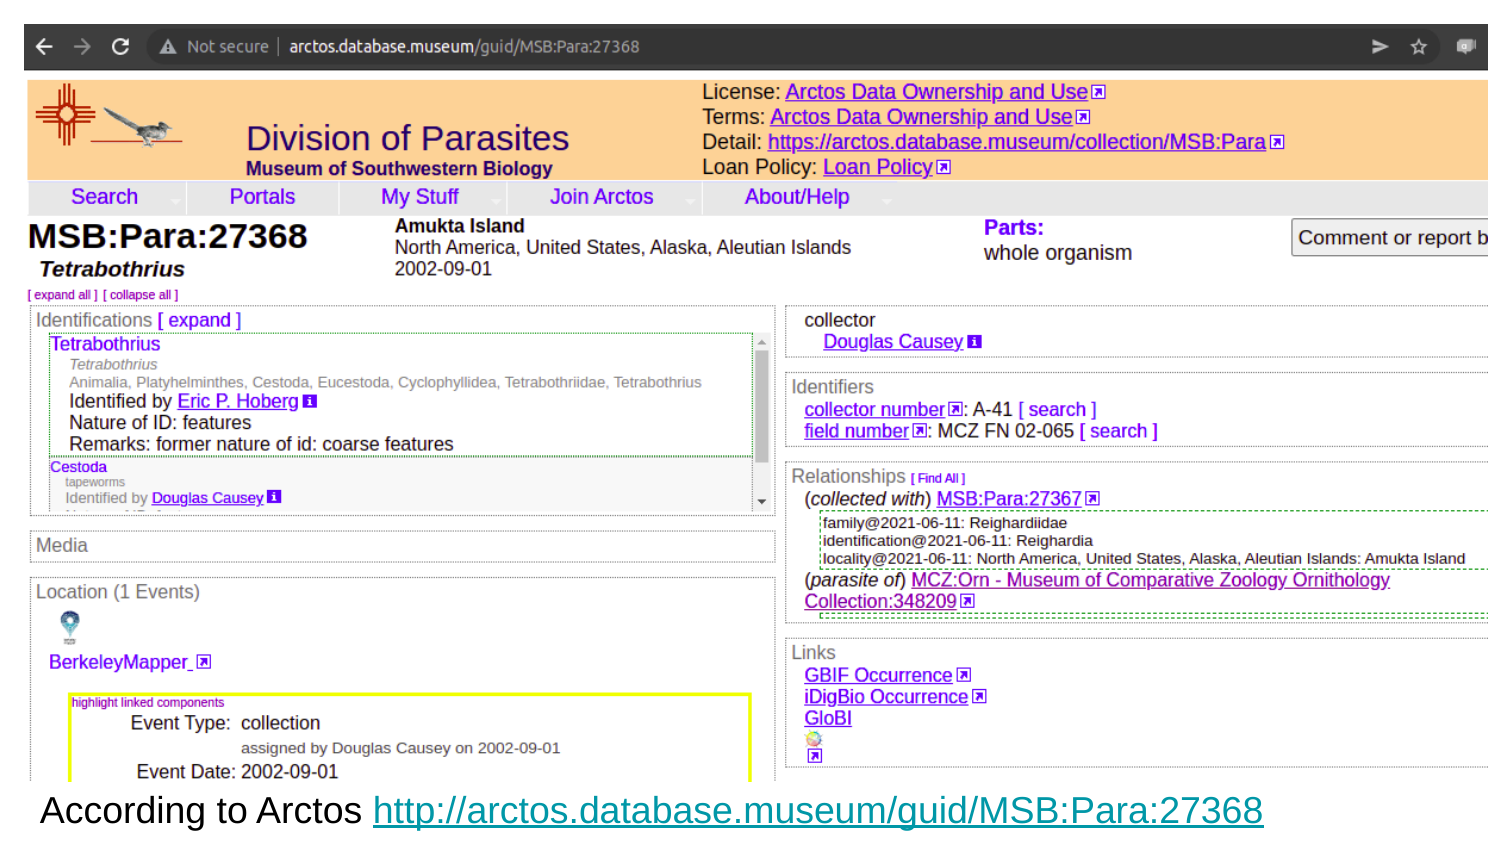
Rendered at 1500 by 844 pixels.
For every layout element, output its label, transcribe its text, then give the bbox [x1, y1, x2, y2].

text_box According to Arctos http://arctos.database.museum/guid/MSB:Para:27368 [24, 783, 1399, 824]
picture [24, 24, 1488, 783]
